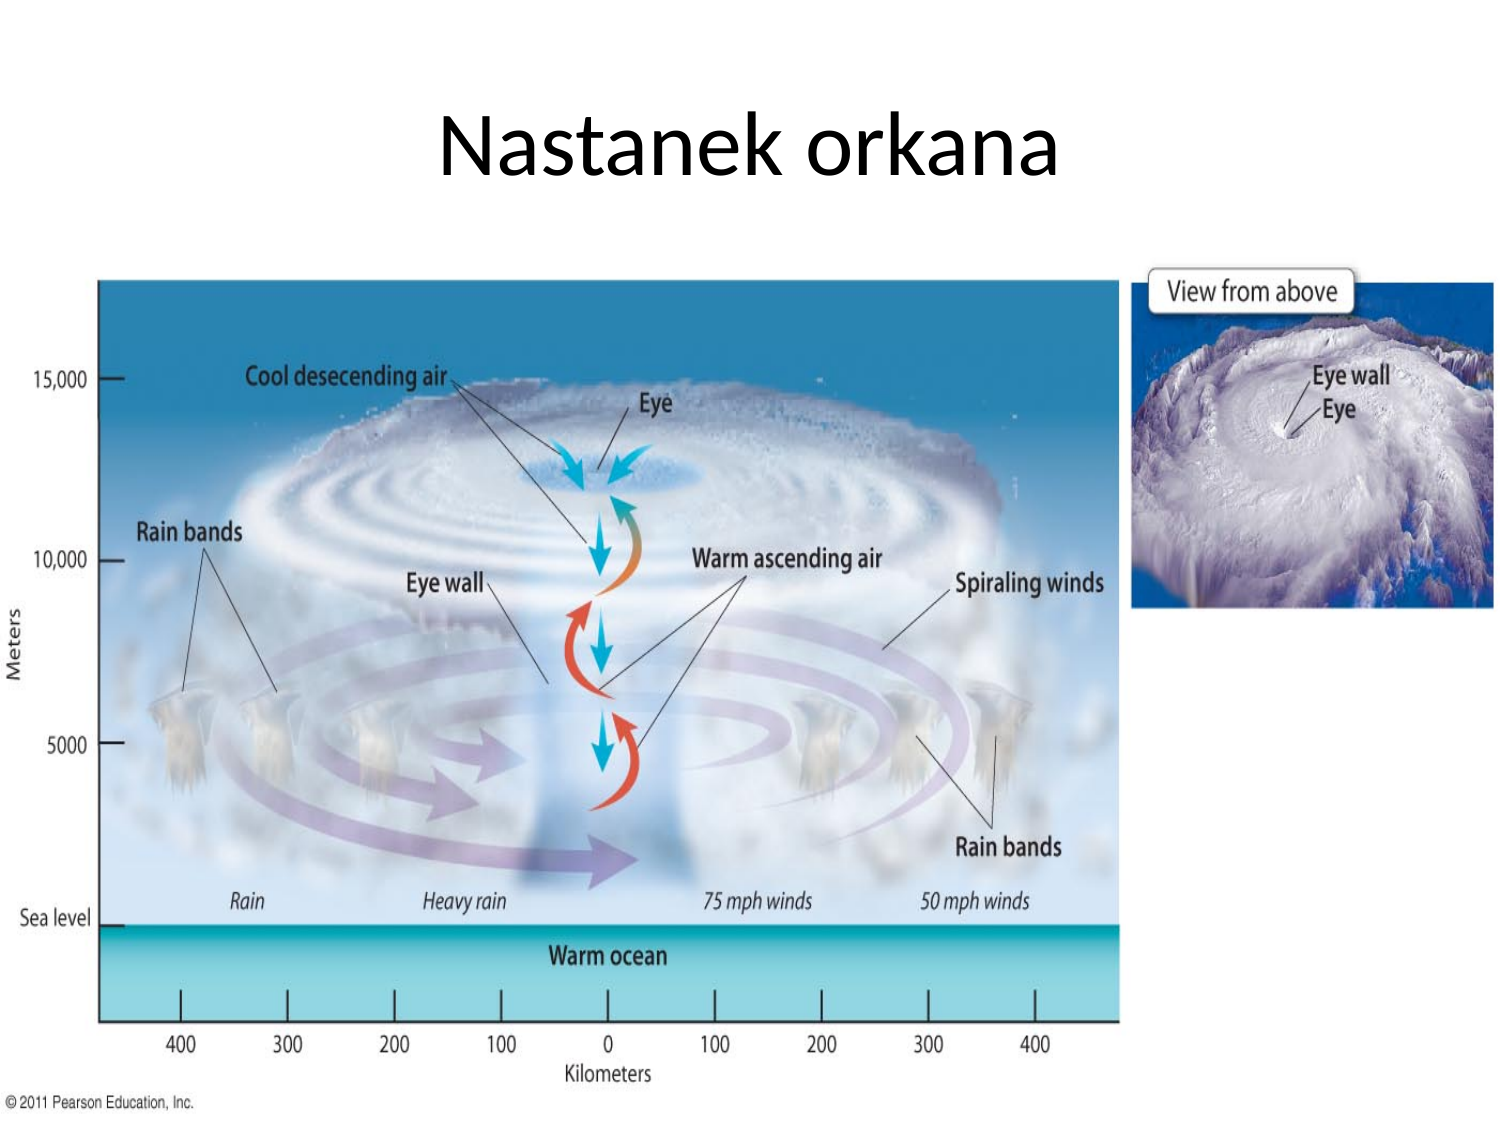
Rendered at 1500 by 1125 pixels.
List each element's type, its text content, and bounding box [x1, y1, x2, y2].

picture [0, 255, 1500, 1125]
title Nastanek orkana [75, 45, 1425, 233]
